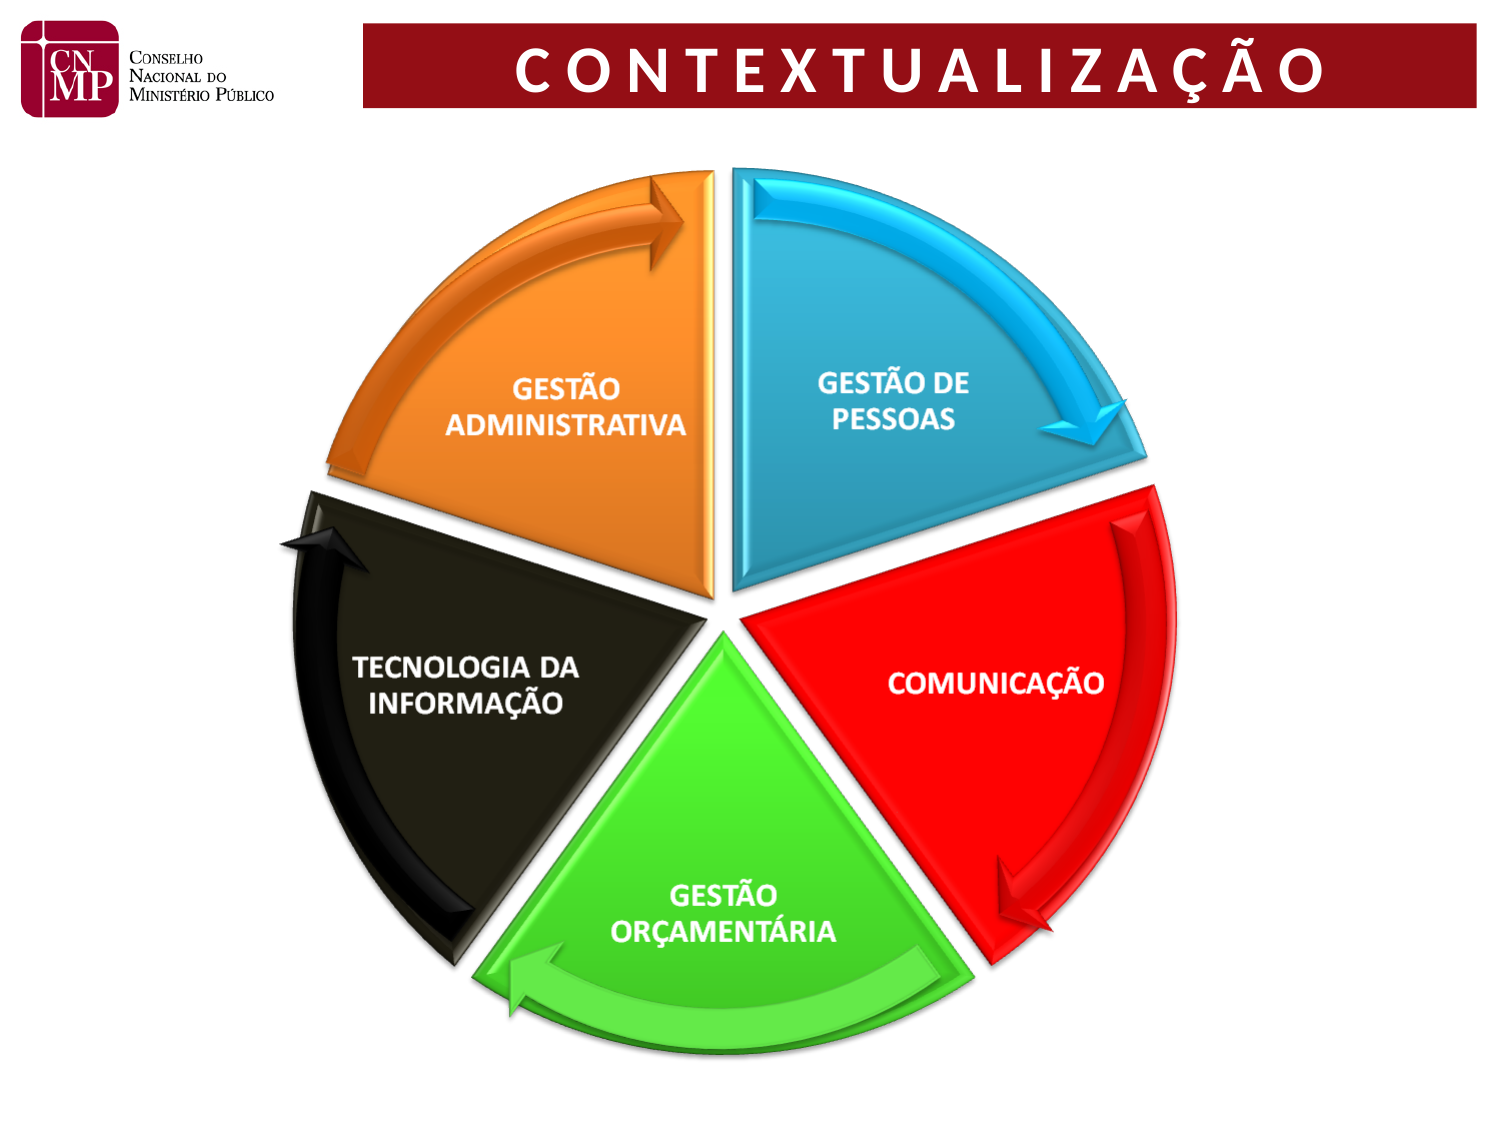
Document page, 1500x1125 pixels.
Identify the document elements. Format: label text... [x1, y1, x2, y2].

text_box C O N T E X T U A L I Z A Ç Ã O [363, 23, 1477, 109]
picture [103, 163, 1360, 1067]
picture [4, 12, 284, 127]
